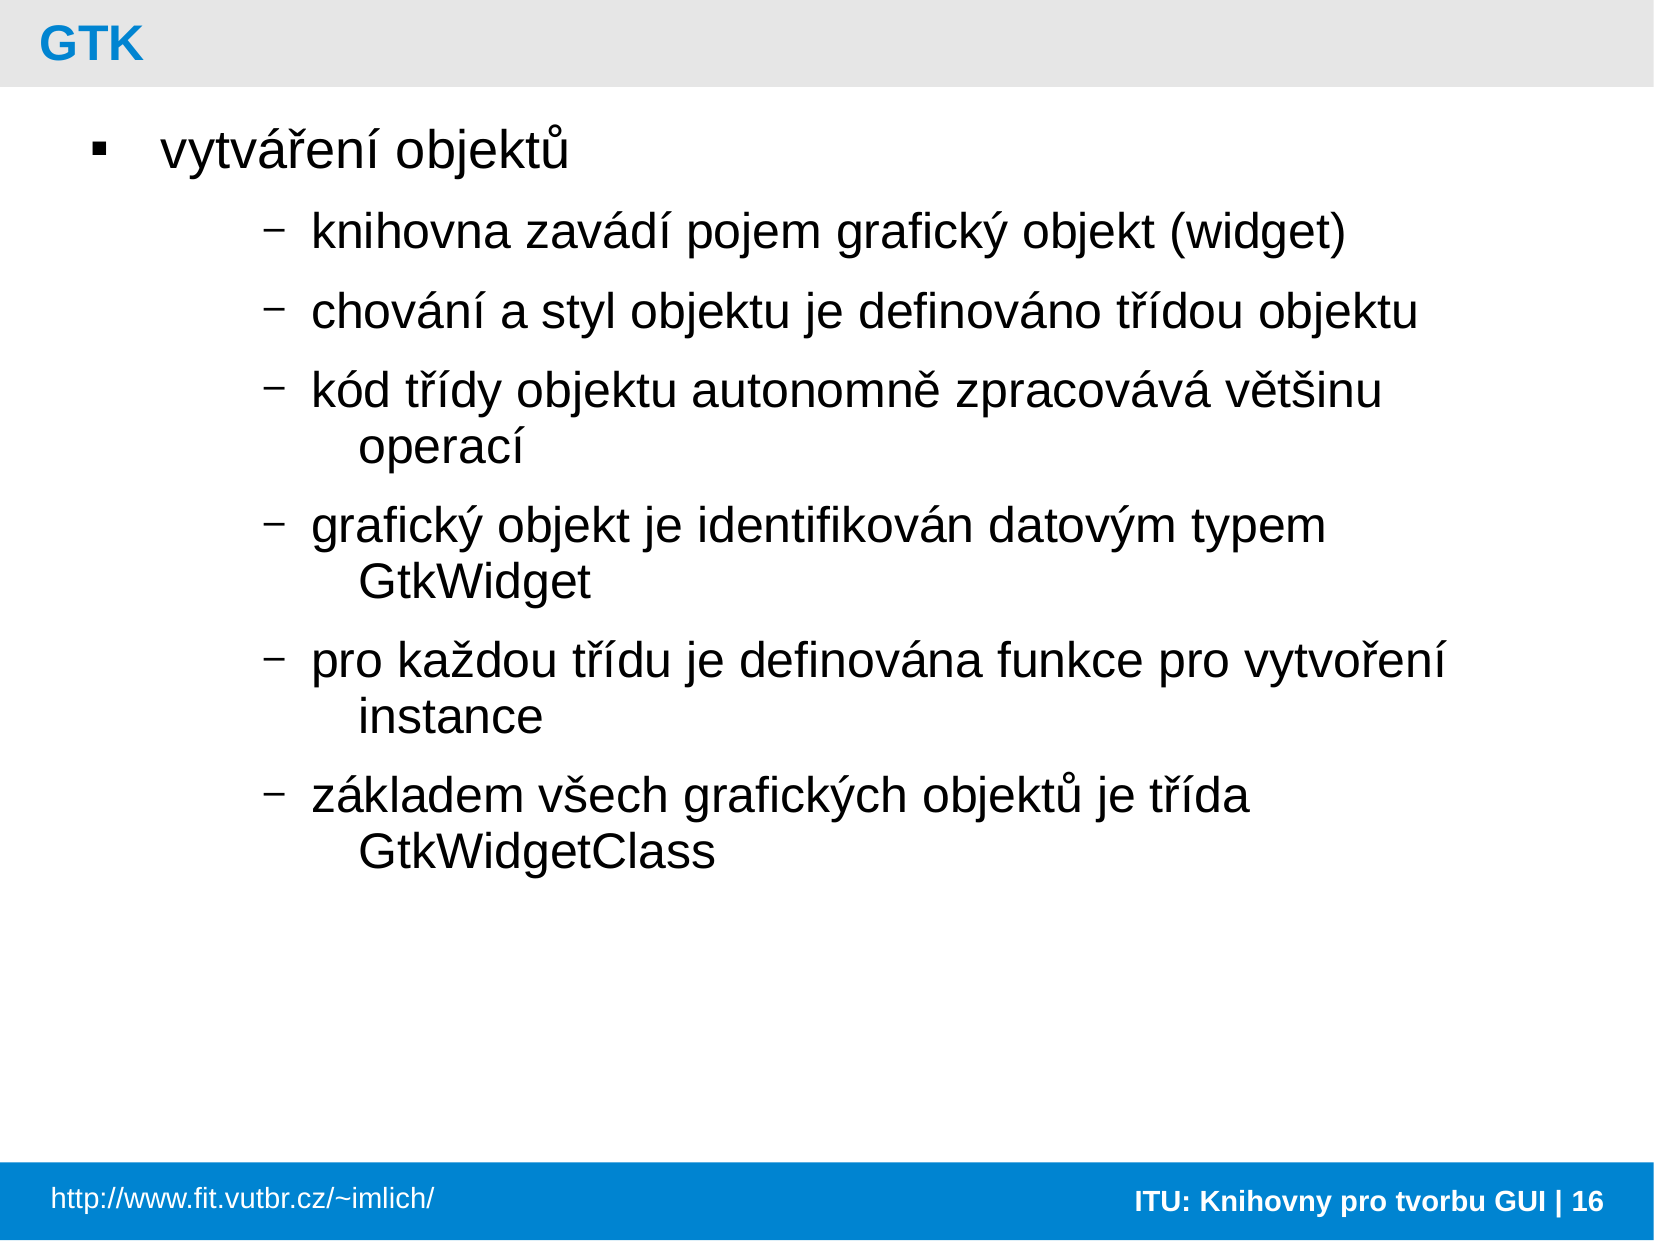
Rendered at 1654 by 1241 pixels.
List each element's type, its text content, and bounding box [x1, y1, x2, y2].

list vytváření objektů knihovna zavádí pojem grafický objekt (widget) chování a styl objektu je definováno třídou objektu kód třídy objektu autonomně zpracovává většinu operací grafický objekt je identifikován datovým typem GtkWidget pro každou třídu je definována funkce pro vytvoření instance základem všech grafických objektů je třída GtkWidgetClass [75, 119, 1564, 1111]
title GTK [39, 11, 1615, 76]
